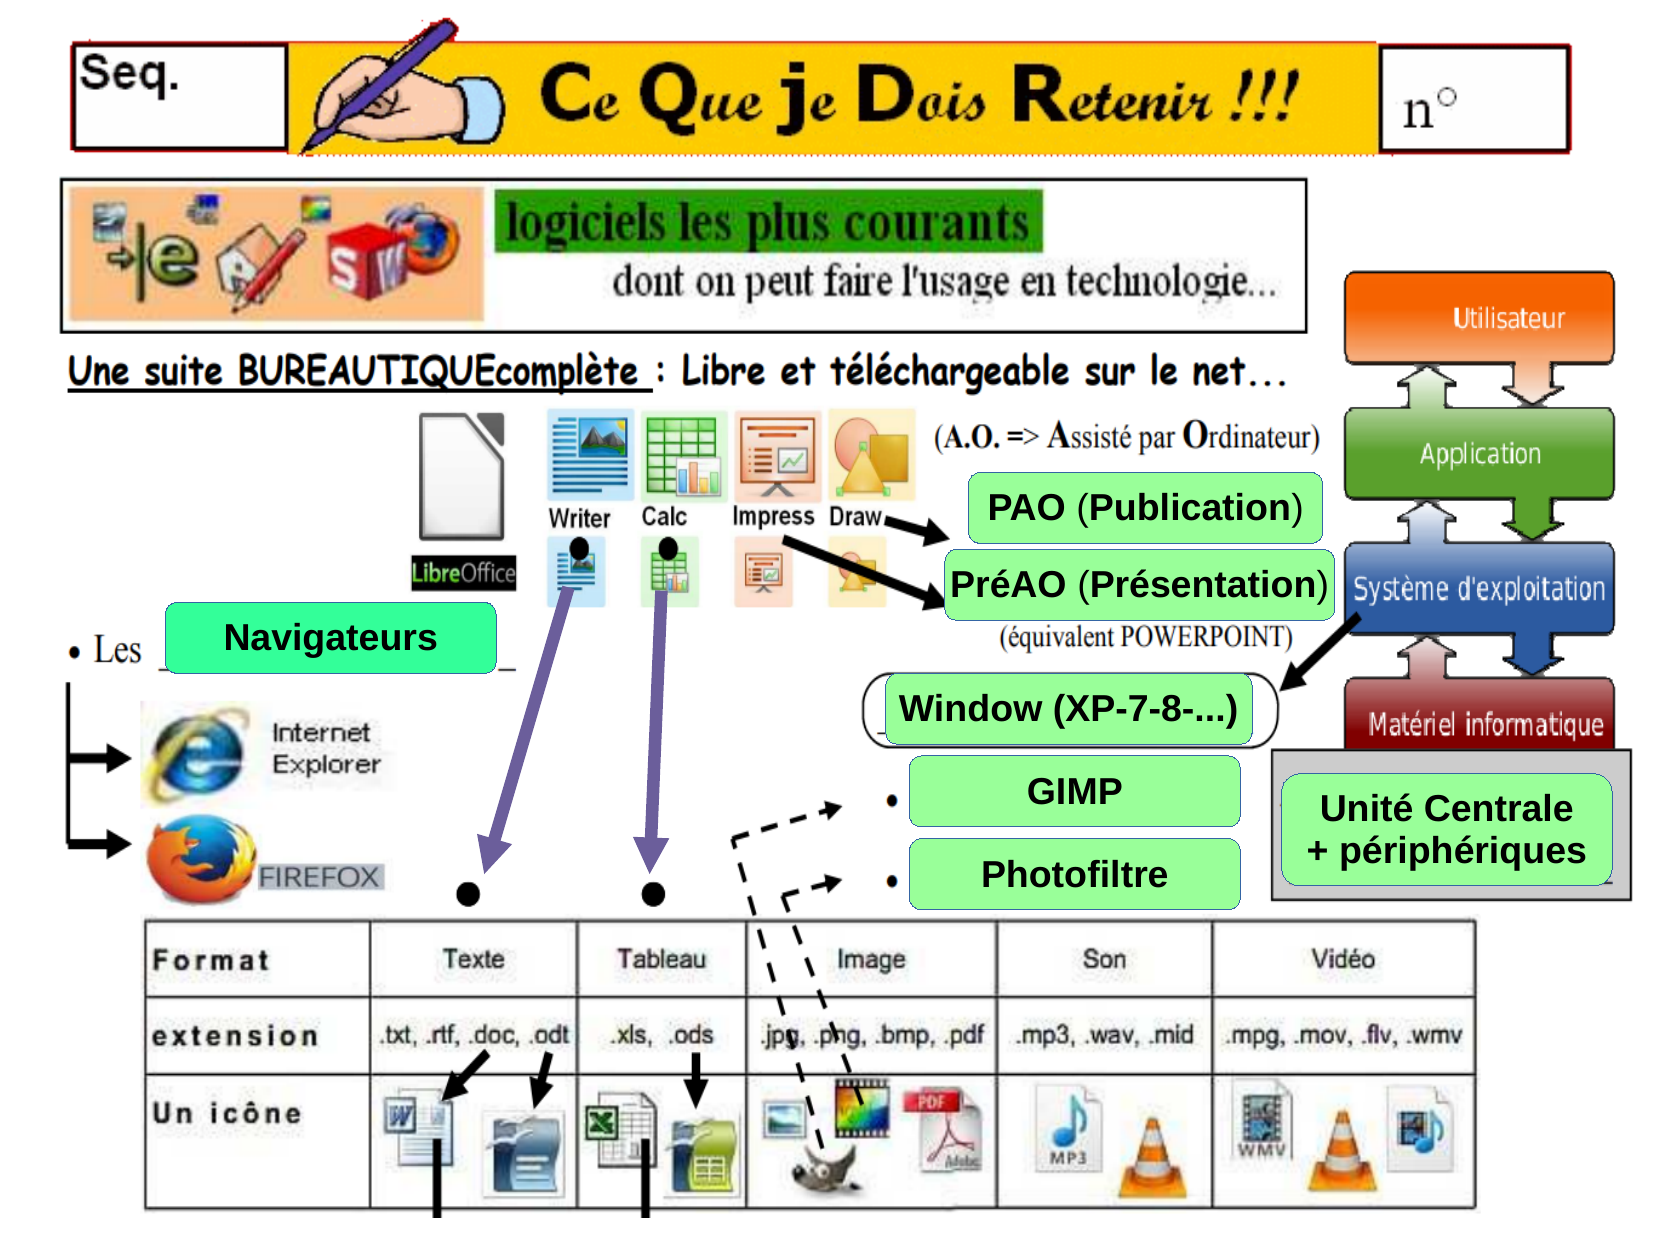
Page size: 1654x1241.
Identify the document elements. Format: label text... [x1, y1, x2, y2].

text_box PréAO (Présentation) [944, 549, 1335, 621]
text_box Window (XP-7-8-...) [885, 673, 1253, 745]
text_box Navigateurs [165, 602, 497, 674]
text_box GIMP [909, 755, 1241, 827]
text_box PAO (Publication) [968, 472, 1323, 544]
text_box Photofiltre [909, 838, 1241, 910]
text_box Unité Centrale + périphériques [1281, 773, 1613, 886]
picture [35, 16, 1642, 1218]
